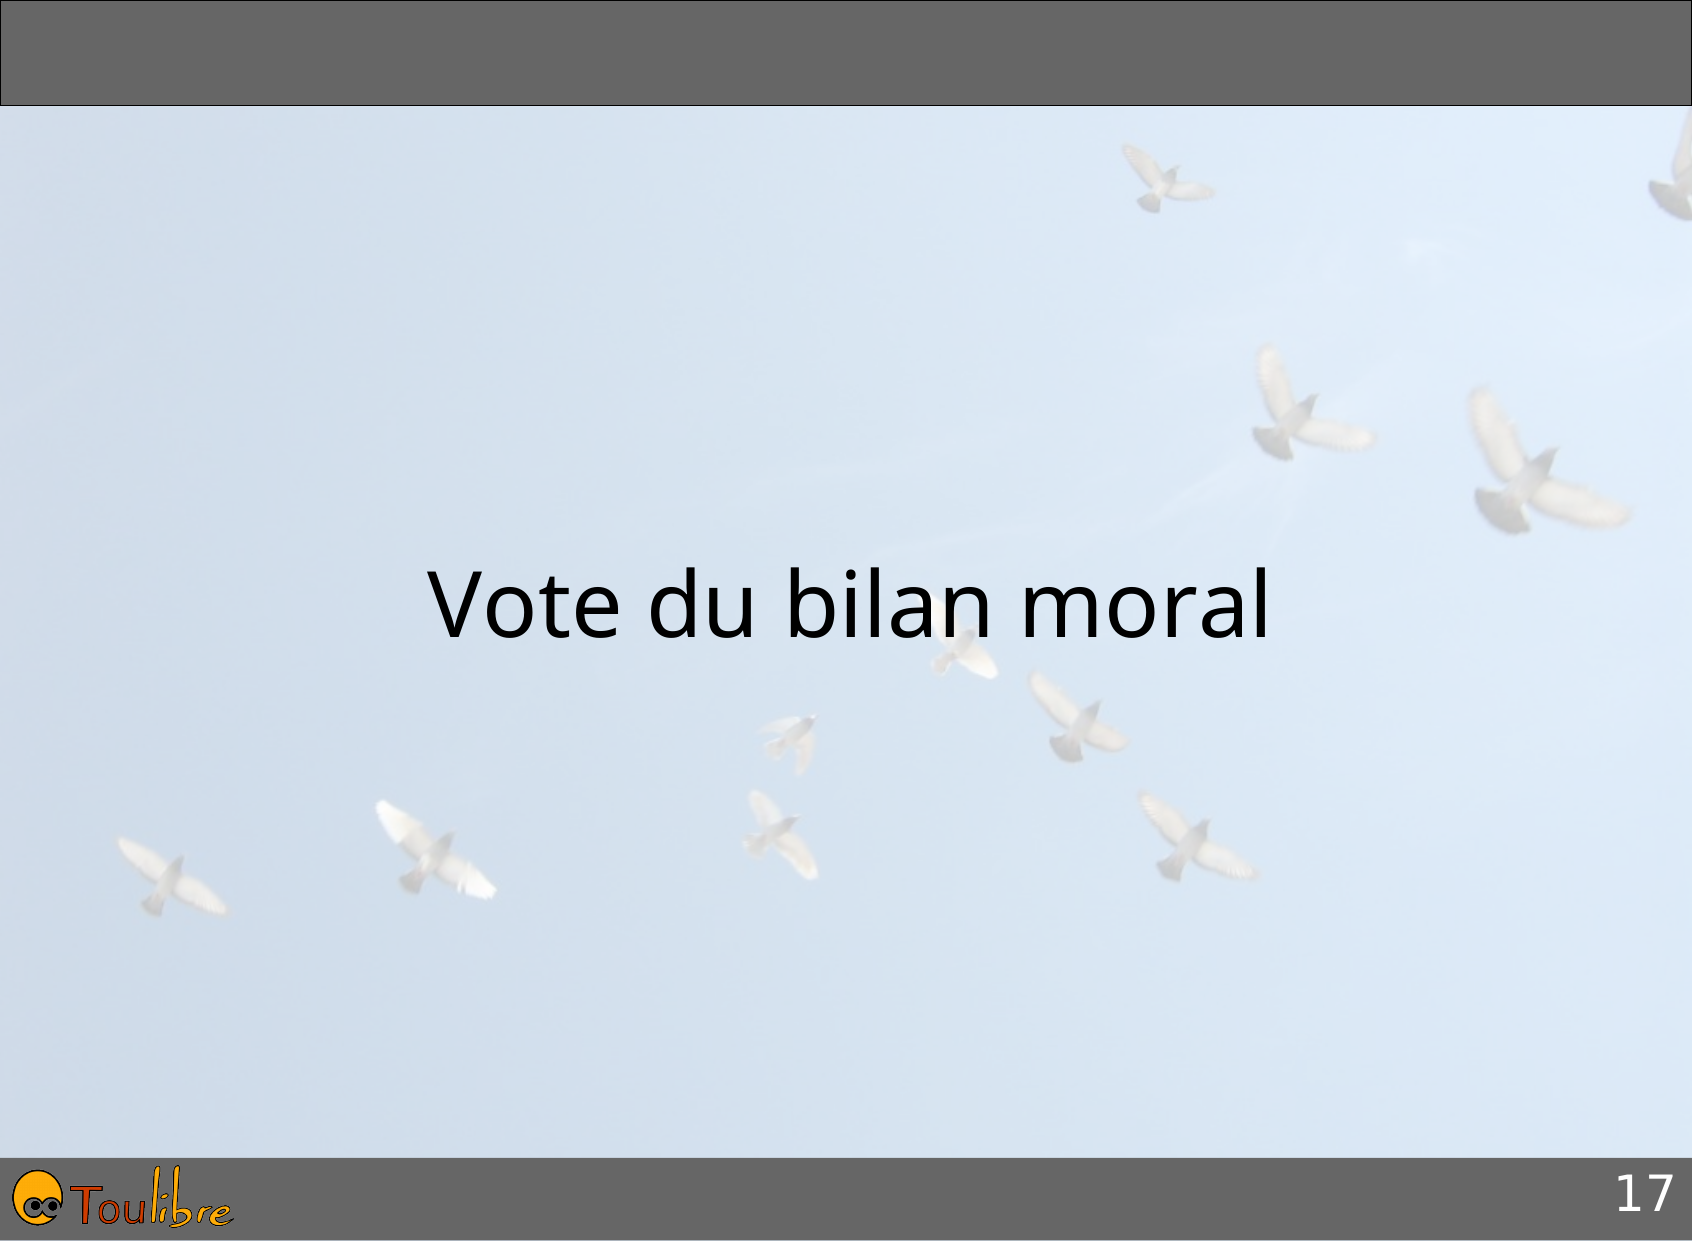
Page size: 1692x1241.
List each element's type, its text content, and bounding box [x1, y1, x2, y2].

title Vote du bilan moral [89, 506, 1613, 699]
picture [12, 1165, 234, 1228]
